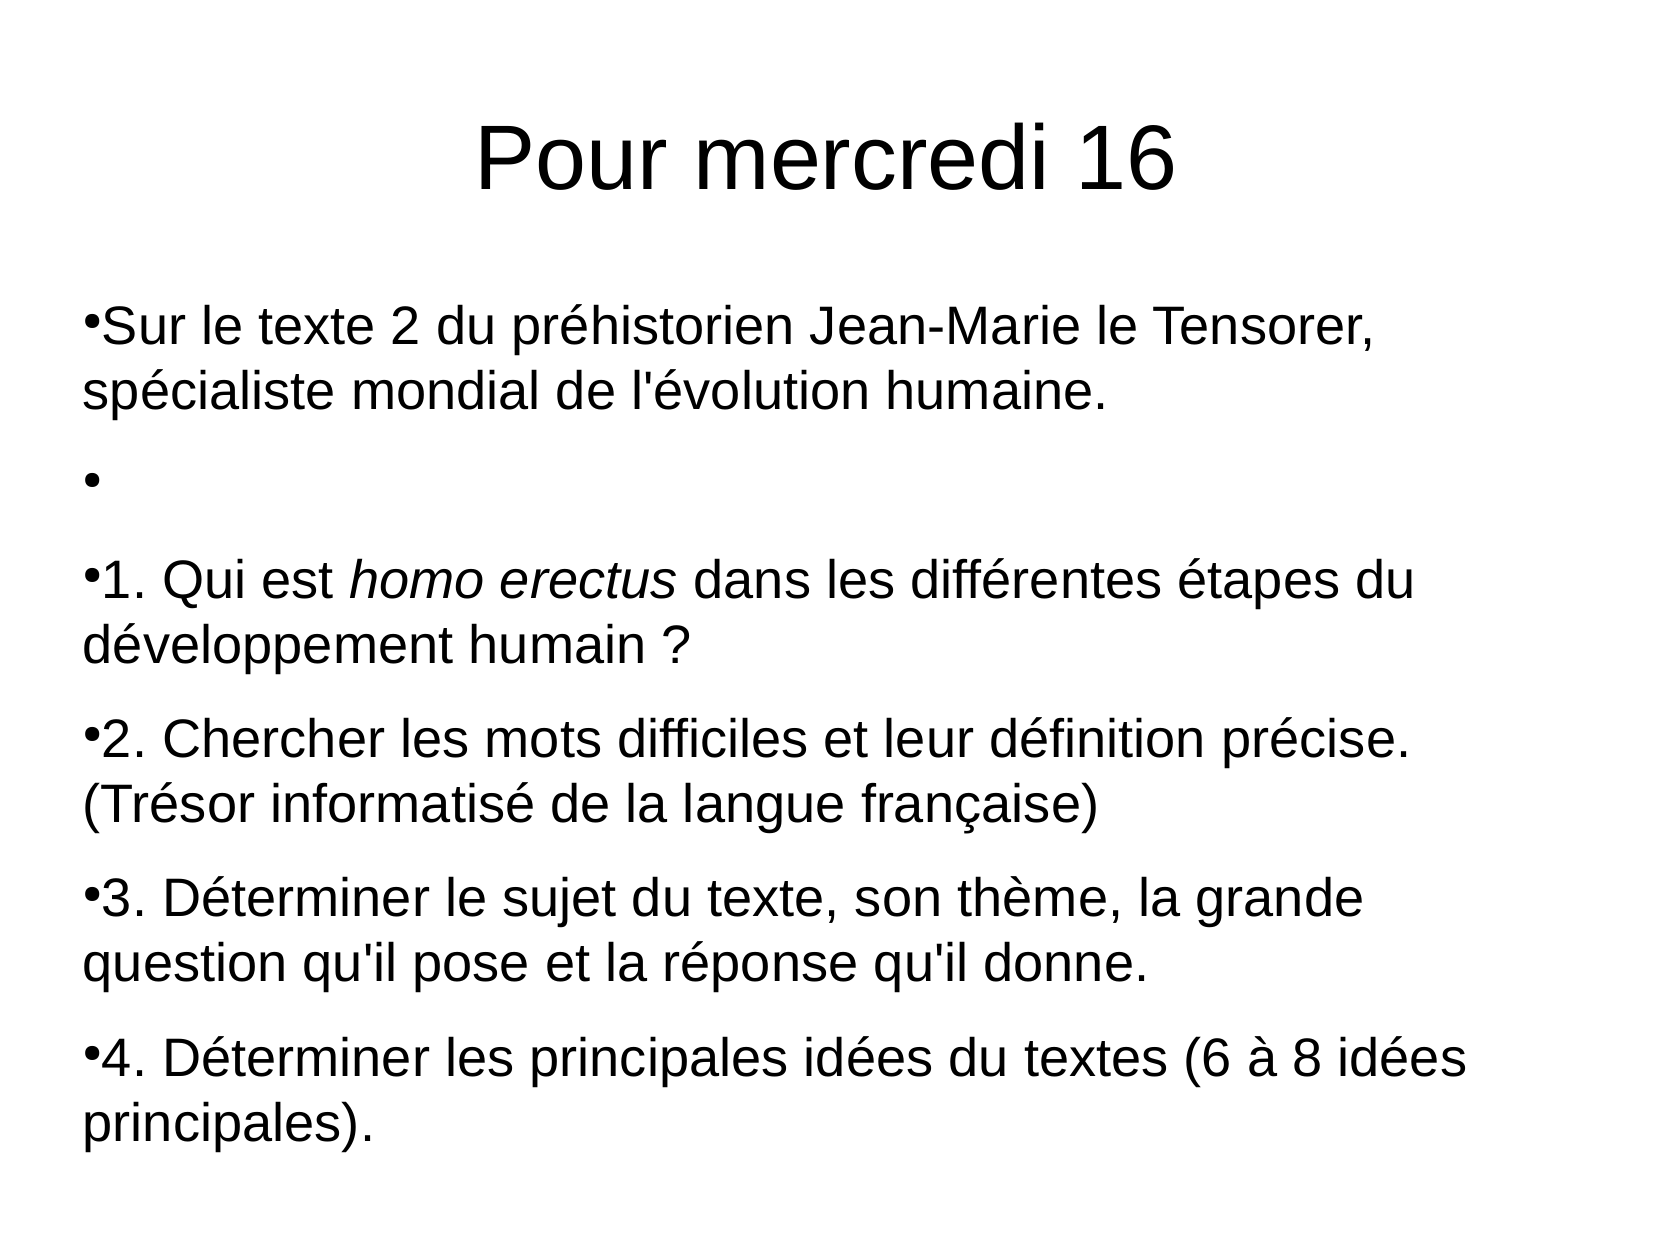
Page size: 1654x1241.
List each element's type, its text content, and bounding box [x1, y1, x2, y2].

list Sur le texte 2 du préhistorien Jean-Marie le Tensorer, spécialiste mondial de l'évolution humaine. 1. Qui est homo erectus dans les différentes étapes du développement humain ? 2. Chercher les mots difficiles et leur définition précise. (Trésor informatisé de la langue française) 3. Déterminer le sujet du texte, son thème, la grande question qu'il pose et la réponse qu'il donne. 4. Déterminer les principales idées du textes (6 à 8 idées principales). [82, 290, 1571, 1182]
title Pour mercredi 16 [82, 49, 1571, 257]
